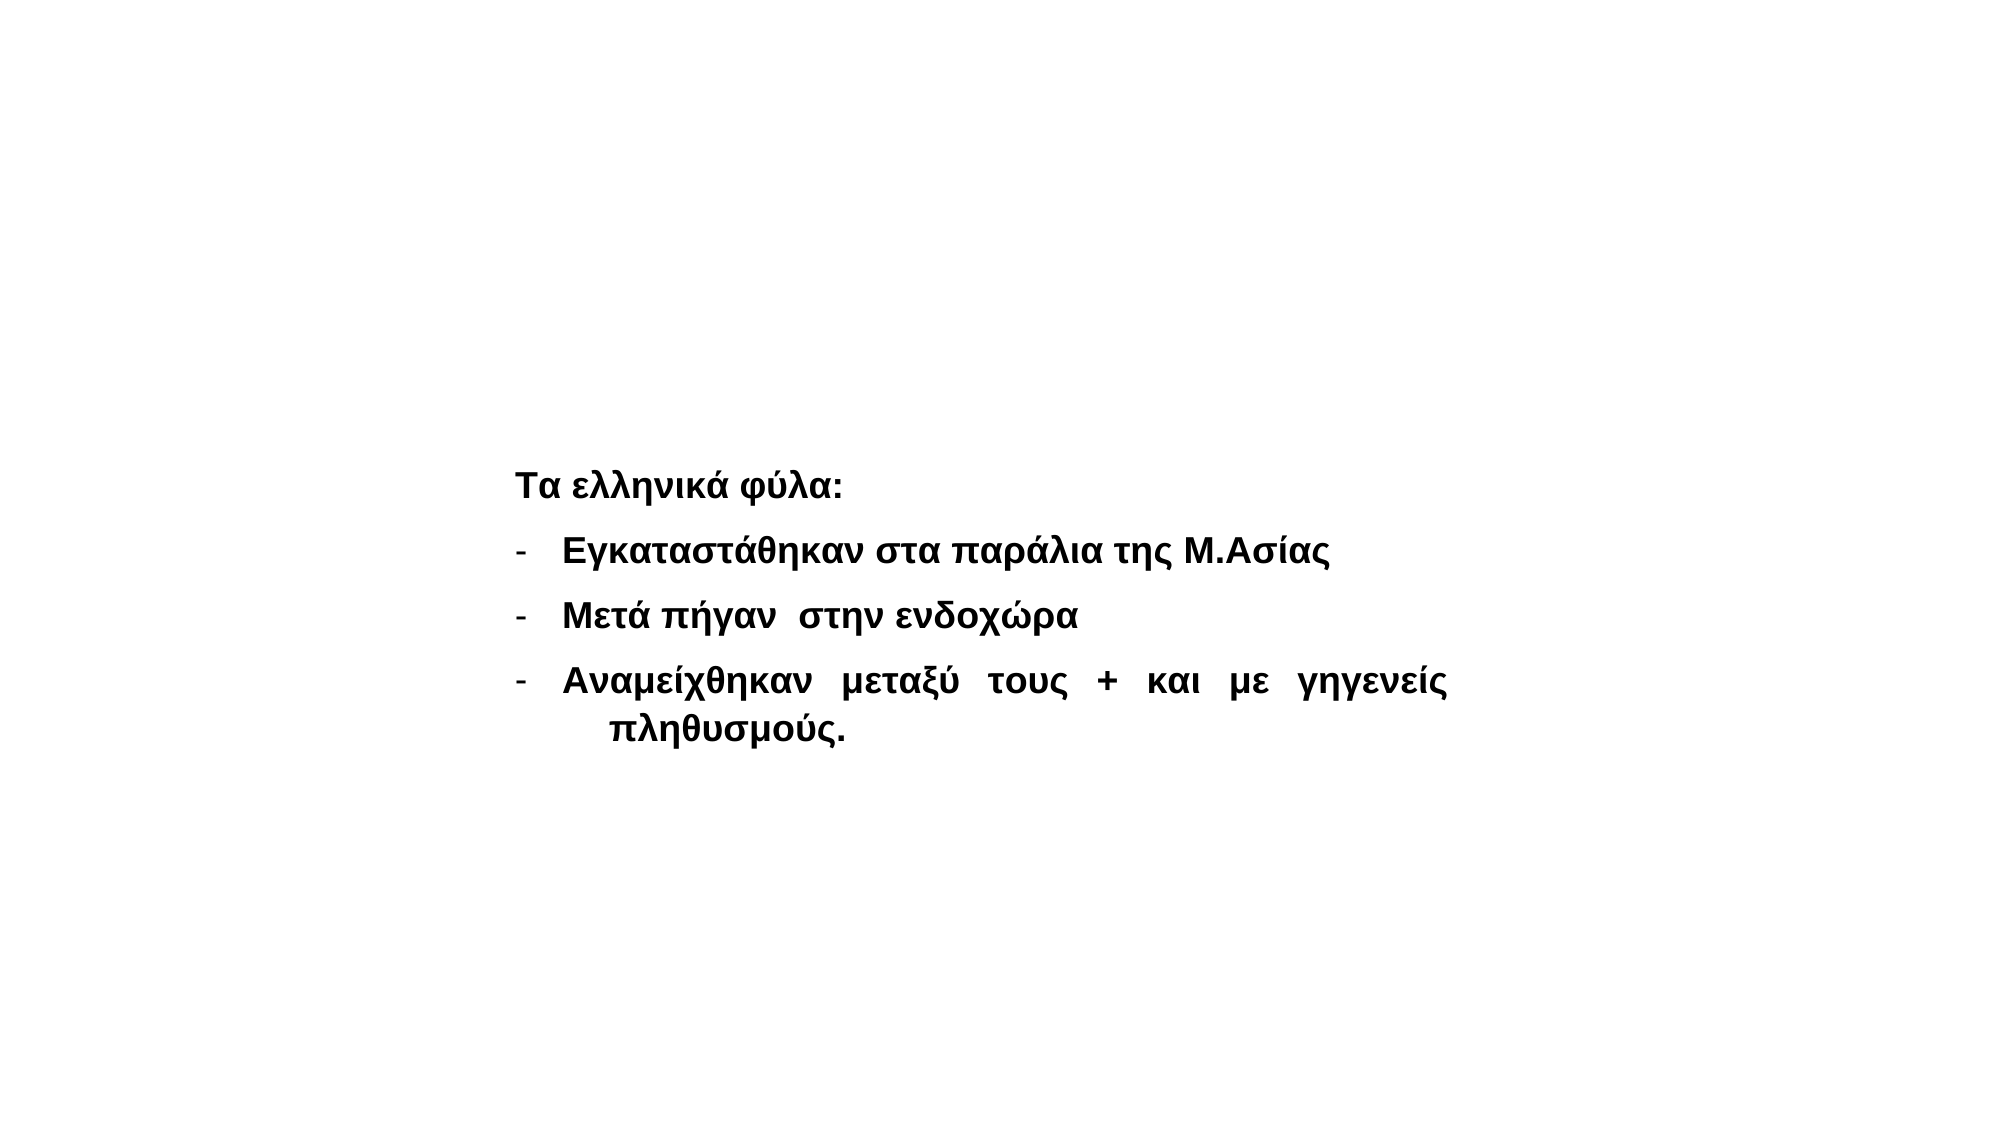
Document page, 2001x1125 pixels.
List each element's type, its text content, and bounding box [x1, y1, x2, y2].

text_box Τα ελληνικά φύλα: Εγκαταστάθηκαν στα παράλια της Μ.Ασίας Μετά πήγαν στην ενδοχώρα Αναμείχθηκαν μεταξύ τους + και με γηγενείς πληθυσμούς. [500, 450, 1501, 758]
